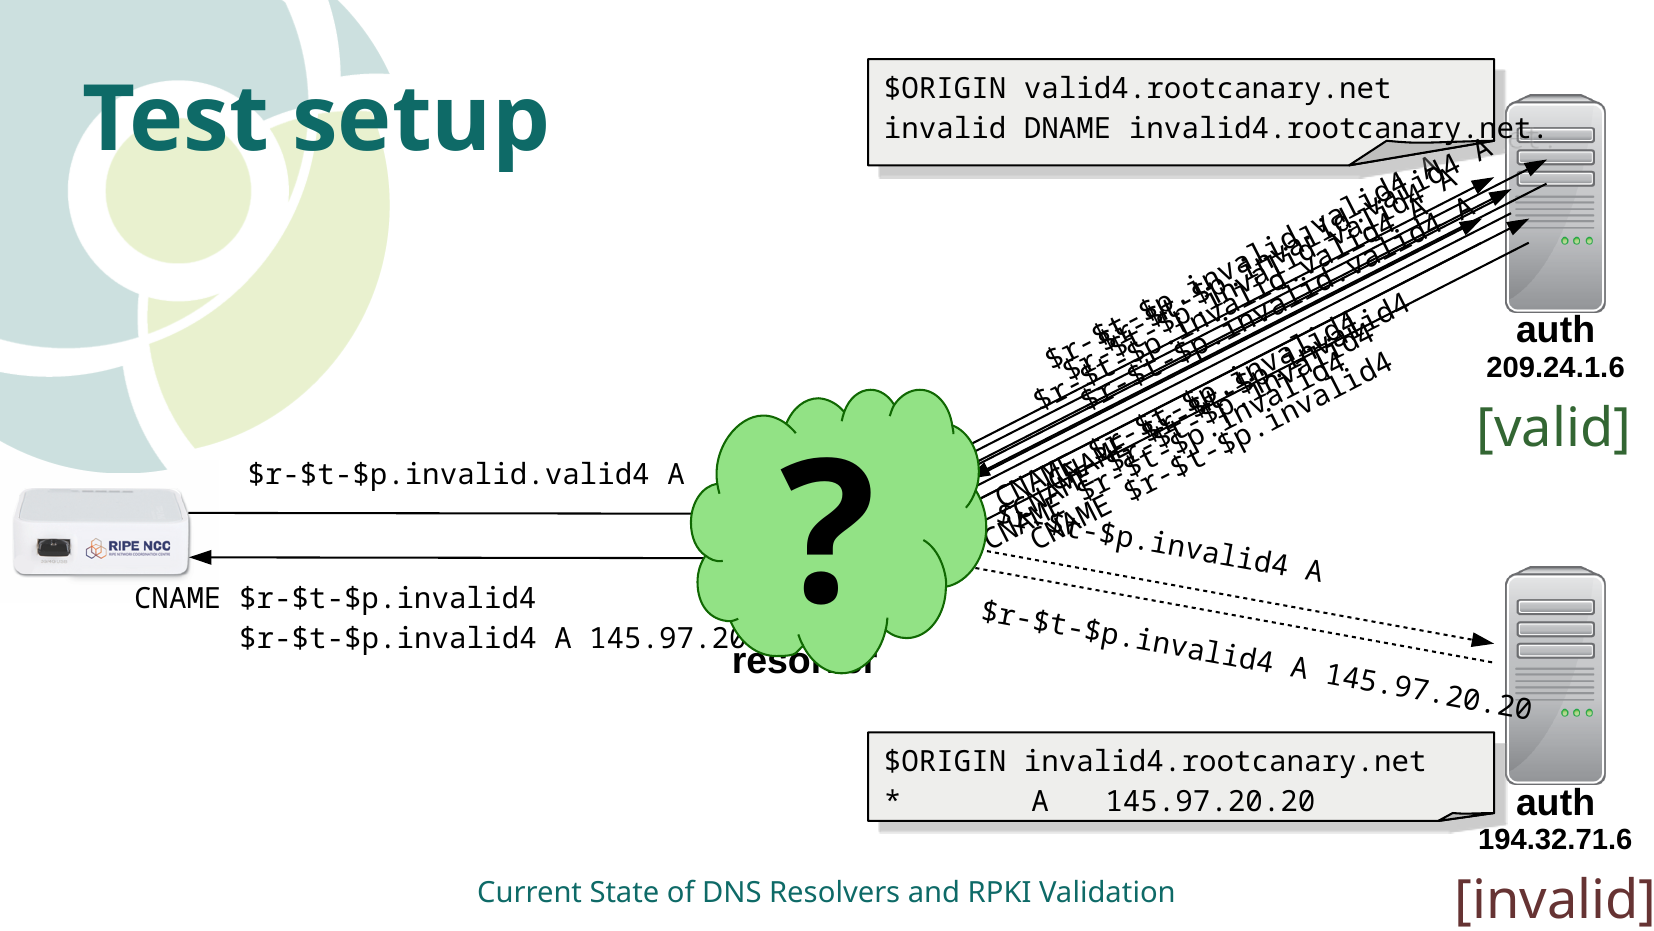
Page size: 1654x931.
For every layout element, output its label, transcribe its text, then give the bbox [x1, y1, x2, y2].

title Test setup [82, 37, 1571, 193]
picture [175, 591, 180, 599]
text_box ? [690, 389, 987, 674]
text_box [invalid] [1454, 860, 1654, 912]
text_box $ORIGIN valid4.rootcanary.net invalid DNAME invalid4.rootcanary.net. [868, 59, 1495, 166]
picture [196, 591, 200, 603]
picture [1505, 697, 1511, 707]
text_box [valid] [1476, 388, 1642, 440]
text_box $ORIGIN invalid4.rootcanary.net * A 145.97.20.20 [868, 732, 1495, 821]
picture [0, 460, 219, 603]
picture [1505, 94, 1606, 313]
picture [155, 590, 161, 603]
picture [1505, 566, 1606, 785]
